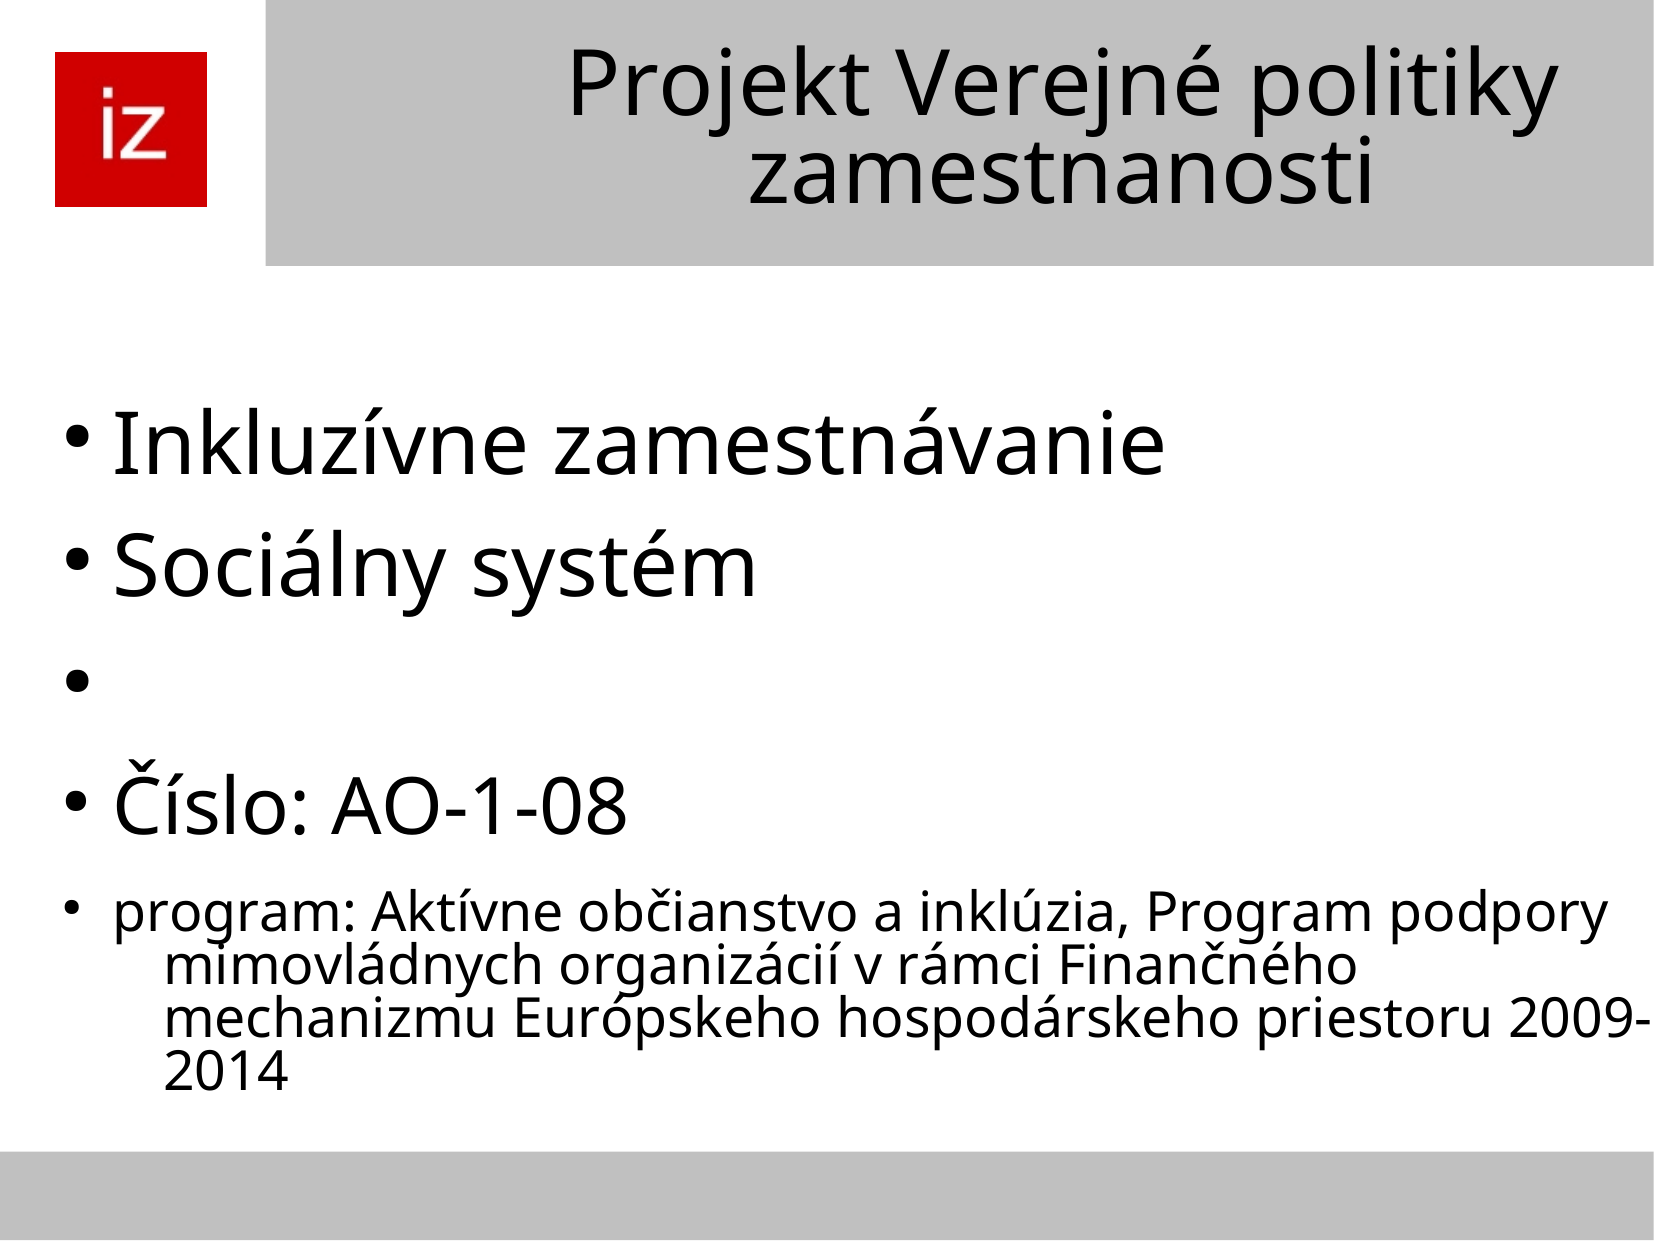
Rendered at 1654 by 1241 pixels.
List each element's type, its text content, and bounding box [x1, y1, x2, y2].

list Inkluzívne zamestnávanie Sociálny systém Číslo: AO-1-08 program: Aktívne občianstvo a inklúzia, Program podpory mimovládnych organizácií v rámci Finančného mechanizmu Európskeho hospodárskeho priestoru 2009-2014 [29, 407, 1654, 1105]
title Projekt Verejné politiky zamestnanosti [561, 29, 1565, 237]
picture [55, 52, 207, 207]
